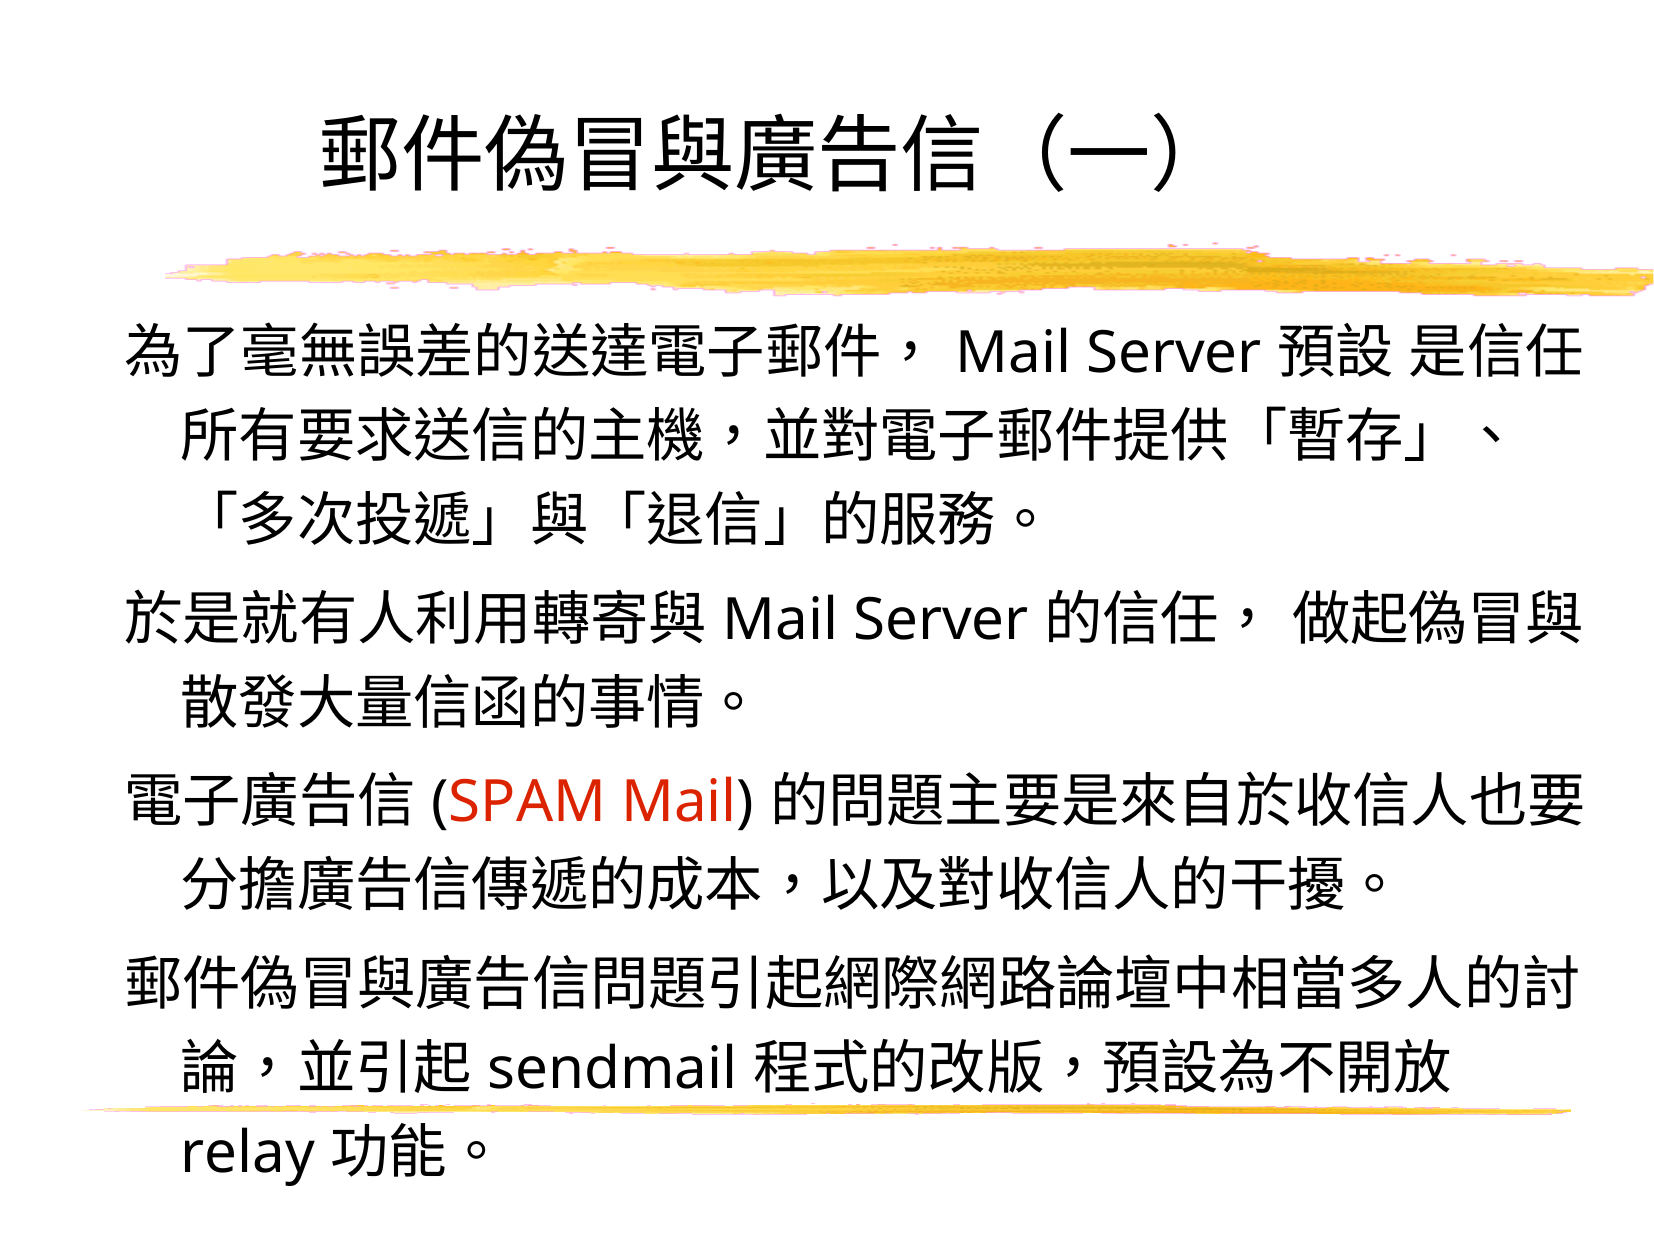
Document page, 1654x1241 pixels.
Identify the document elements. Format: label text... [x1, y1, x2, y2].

picture [82, 1102, 1571, 1117]
list 為了毫無誤差的送達電子郵件，Mail Server預設 是信任所有要求送信的主機，並對電子郵件提供「暫存」、「多次投遞」與「退信」的服務。 於是就有人利用轉寄與Mail Server的信任， 做起偽冒與散發大量信函的事情。 電子廣告信(SPAM Mail)的問題主要是來自於收信人也要分擔廣告信傳遞的成本，以及對收信人的干擾。 郵件偽冒與廣告信問題引起網際網路論壇中相當多人的討論，並引起sendmail程式的改版，預設為不開放relay功能。 [124, 305, 1595, 1085]
picture [165, 237, 1654, 308]
title 郵件偽冒與廣告信（一） [73, 41, 1479, 249]
